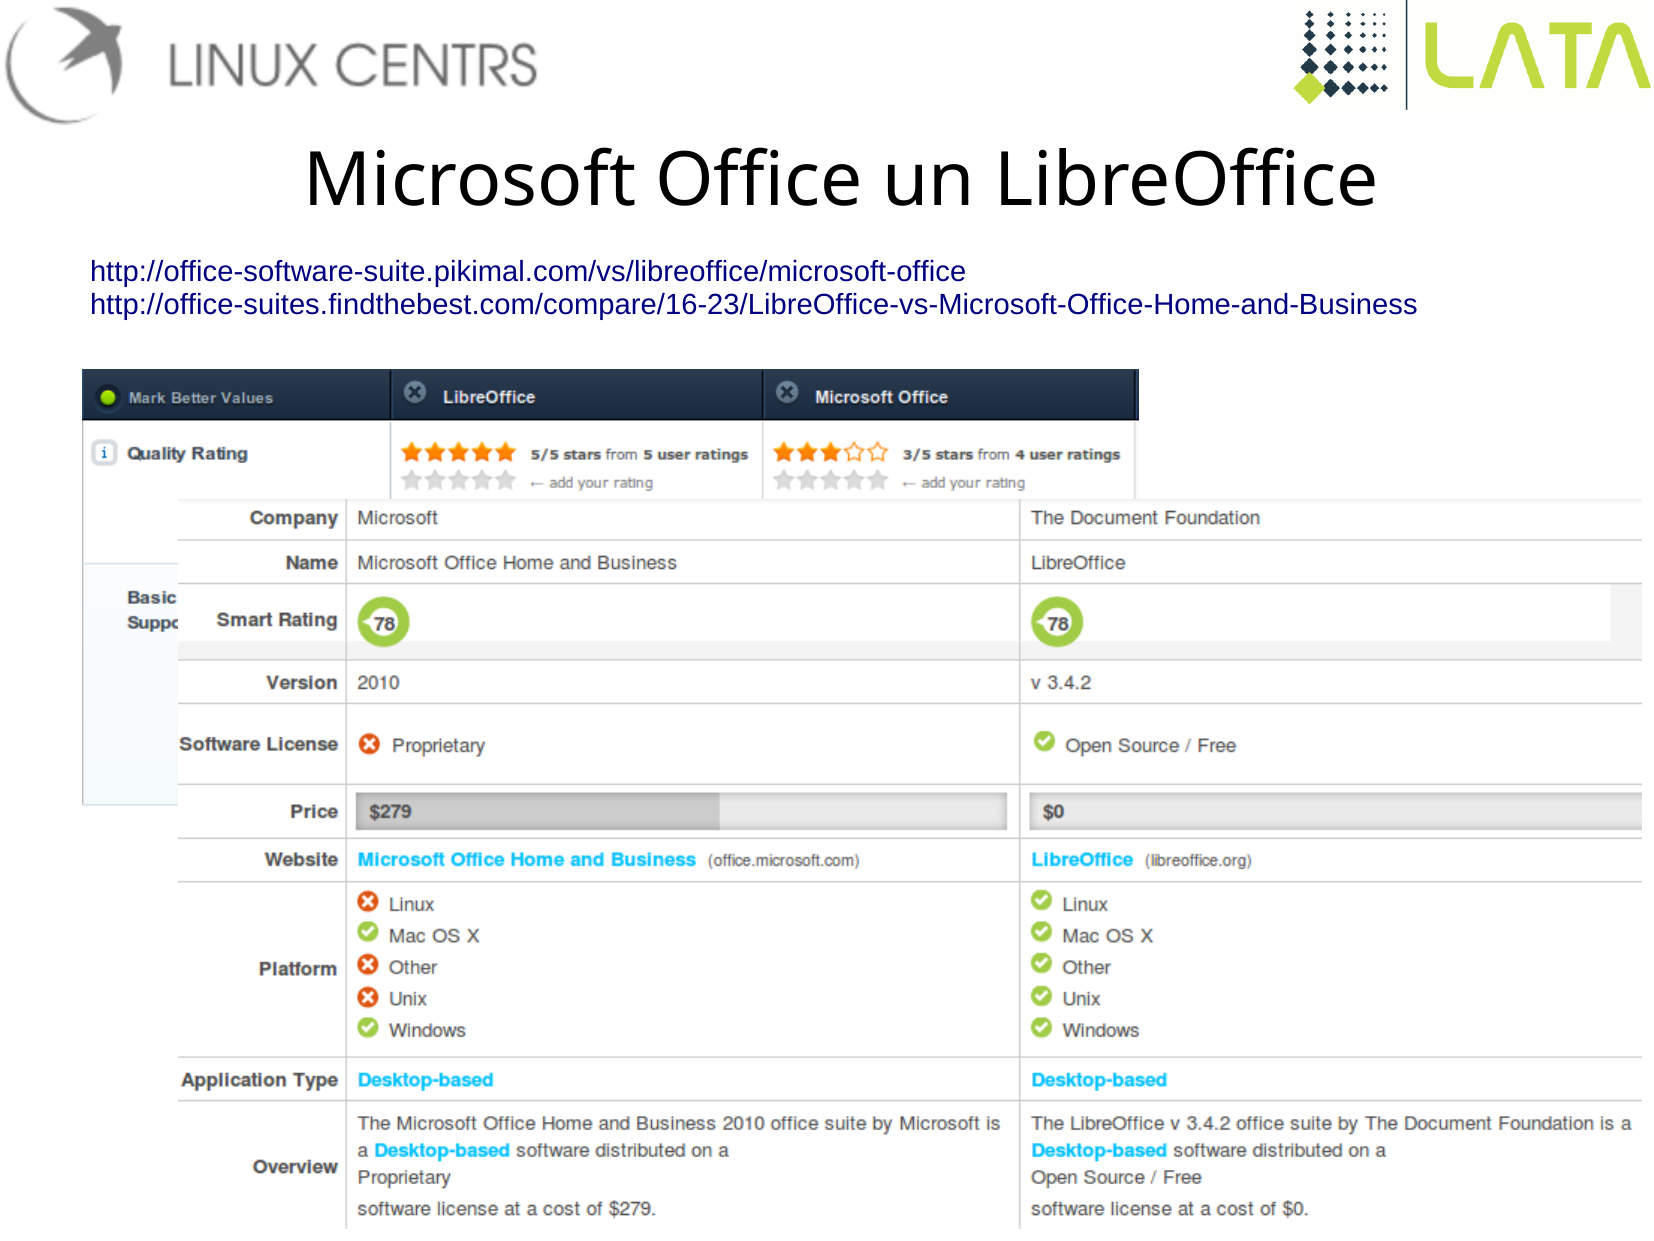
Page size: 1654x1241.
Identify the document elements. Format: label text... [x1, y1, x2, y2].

text_box http://office-software-suite.pikimal.com/vs/libreoffice/microsoft-office http://office-suites.findthebest.com/compare/16-23/LibreOffice-vs-Microsoft-Office-Home-and-Business [4, 248, 1548, 402]
picture [0, 3, 556, 127]
title Microsoft Office un LibreOffice [159, 118, 1524, 235]
picture [1293, 0, 1651, 110]
picture [82, 402, 1642, 1229]
